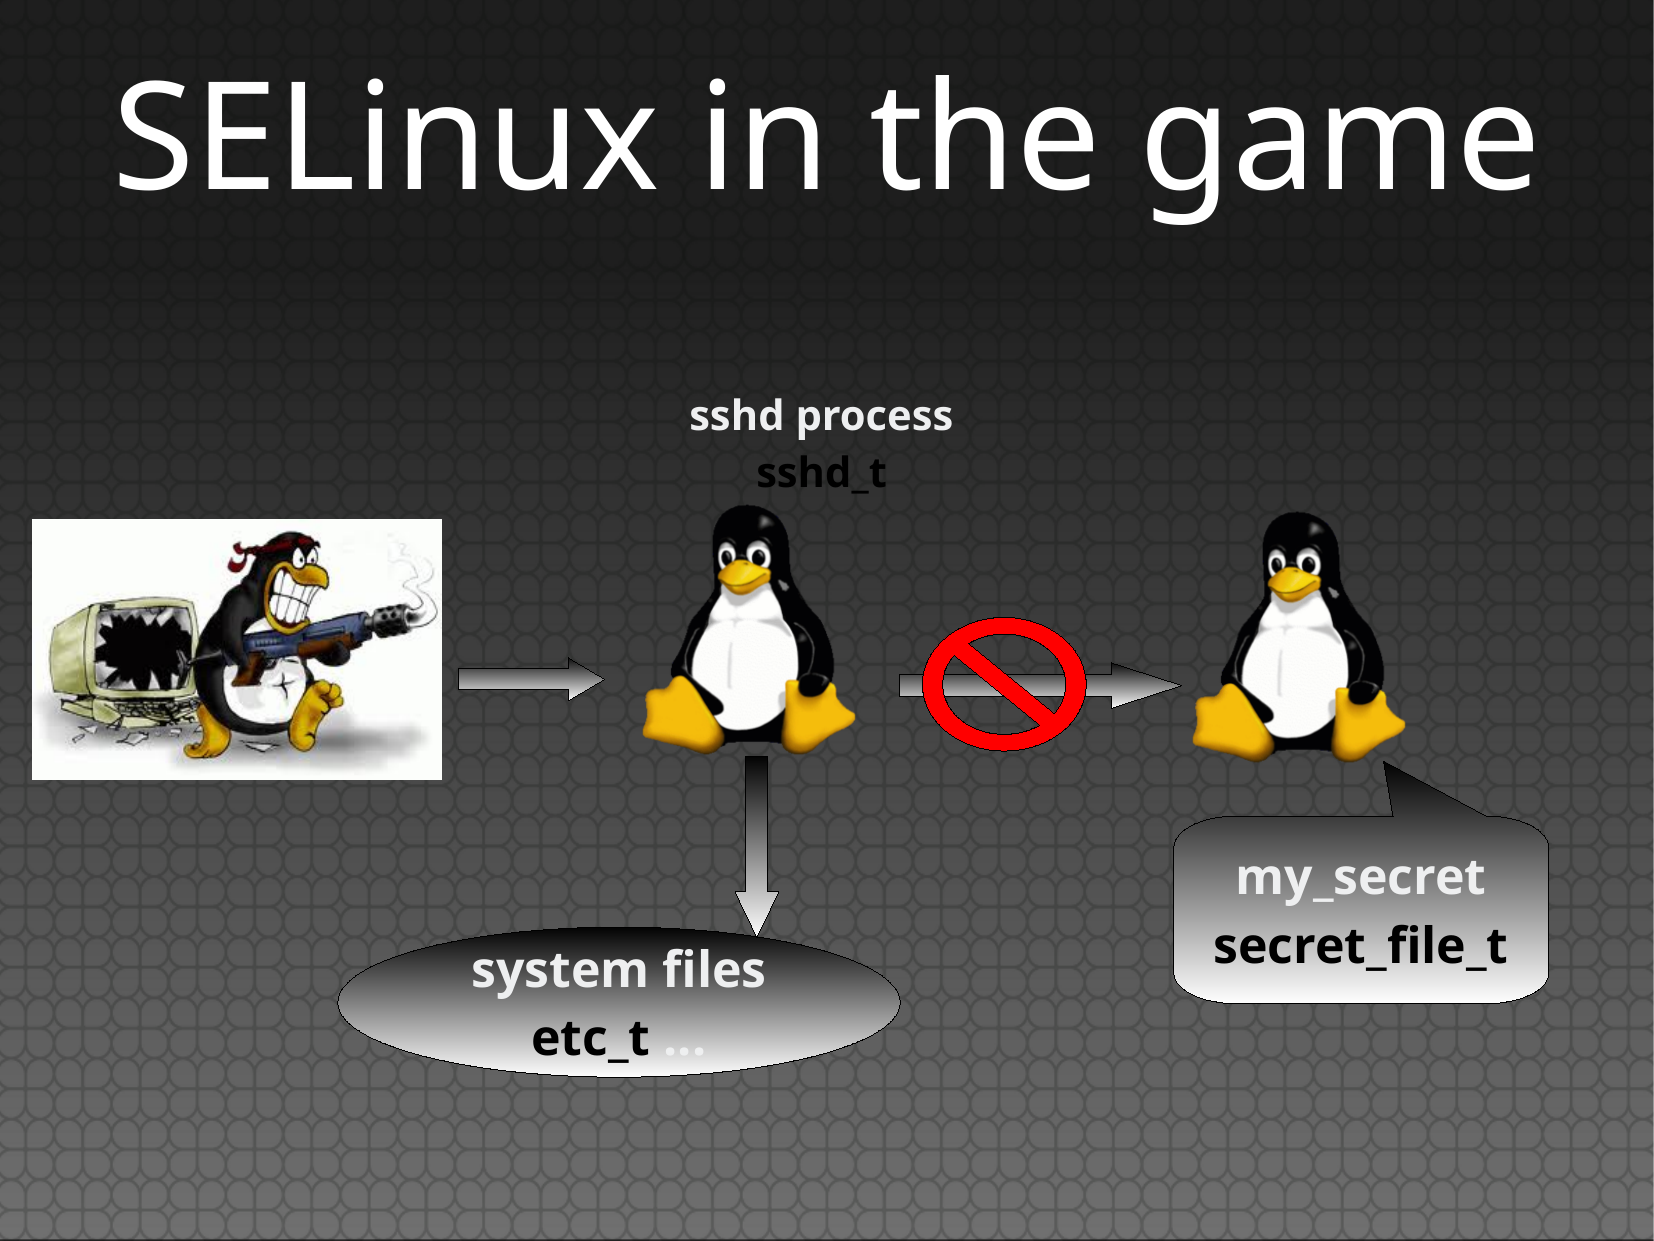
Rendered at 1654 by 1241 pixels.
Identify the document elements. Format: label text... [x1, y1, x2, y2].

title SELinux in the game [82, 37, 1571, 226]
text_box my_secret secret_file_t [1173, 761, 1549, 1004]
text_box [458, 657, 605, 701]
text_box [899, 617, 1182, 752]
text_box [735, 761, 779, 938]
list [86, 244, 1576, 1039]
text_box sshd process sshd_t [662, 378, 981, 493]
picture [0, 0, 1654, 1241]
text_box system files etc_t ... [337, 927, 901, 1078]
